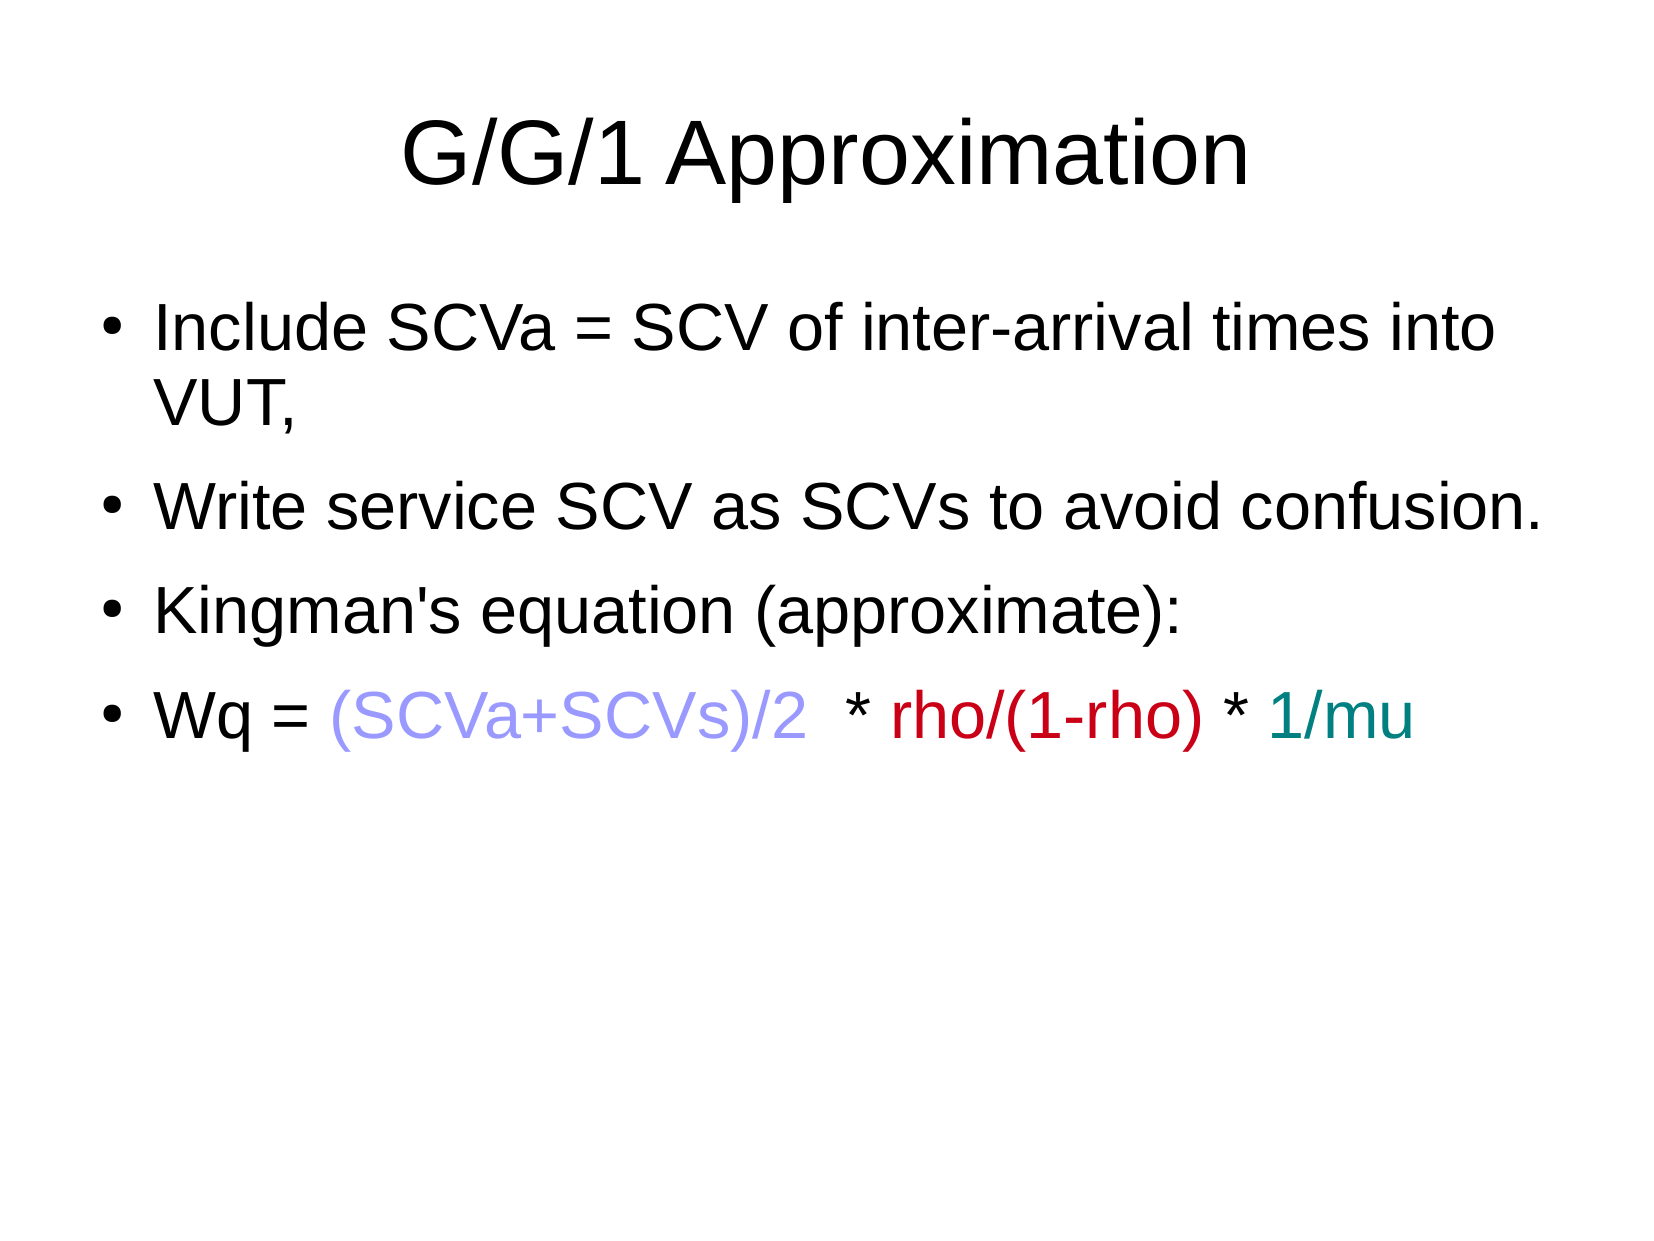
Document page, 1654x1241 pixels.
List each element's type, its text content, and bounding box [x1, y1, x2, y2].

list Include SCVa = SCV of inter-arrival times into VUT, Write service SCV as SCVs to avoid confusion. Kingman's equation (approximate): Wq = (SCVa+SCVs)/2 * rho/(1-rho) * 1/mu [82, 290, 1571, 1109]
title G/G/1 Approximation [82, 56, 1571, 250]
